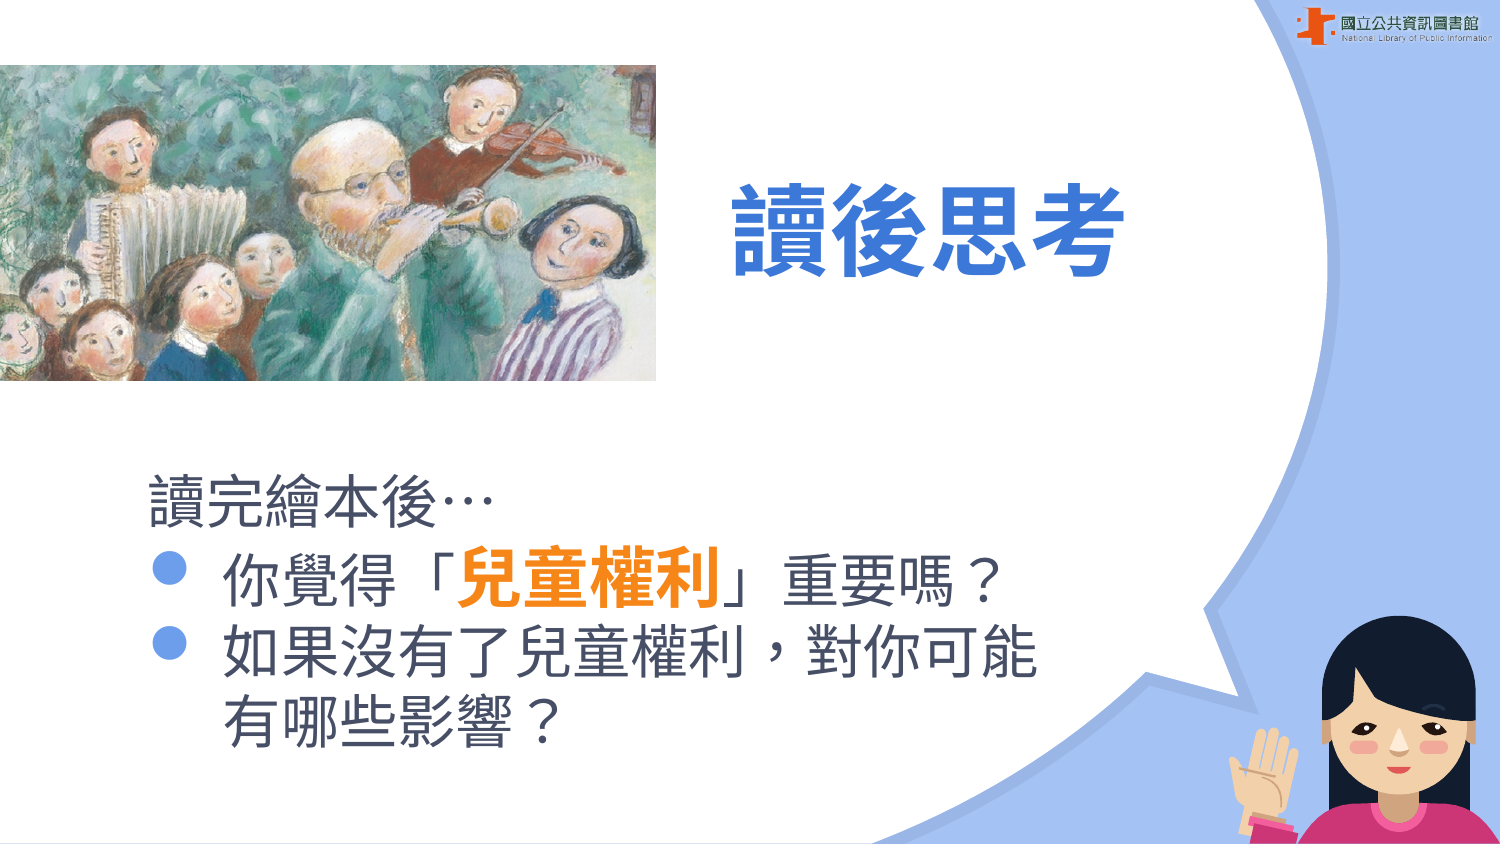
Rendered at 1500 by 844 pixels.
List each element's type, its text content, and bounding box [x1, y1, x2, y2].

picture [1287, 0, 1500, 52]
list 讀完繪本後… 你覺得「兒童權利」重要嗎？ 如果沒有了兒童權利，對你可能有哪些影響？ [132, 450, 1112, 777]
text_box [1229, 615, 1500, 844]
text_box 讀後思考 [714, 181, 1463, 304]
picture [0, 65, 656, 381]
